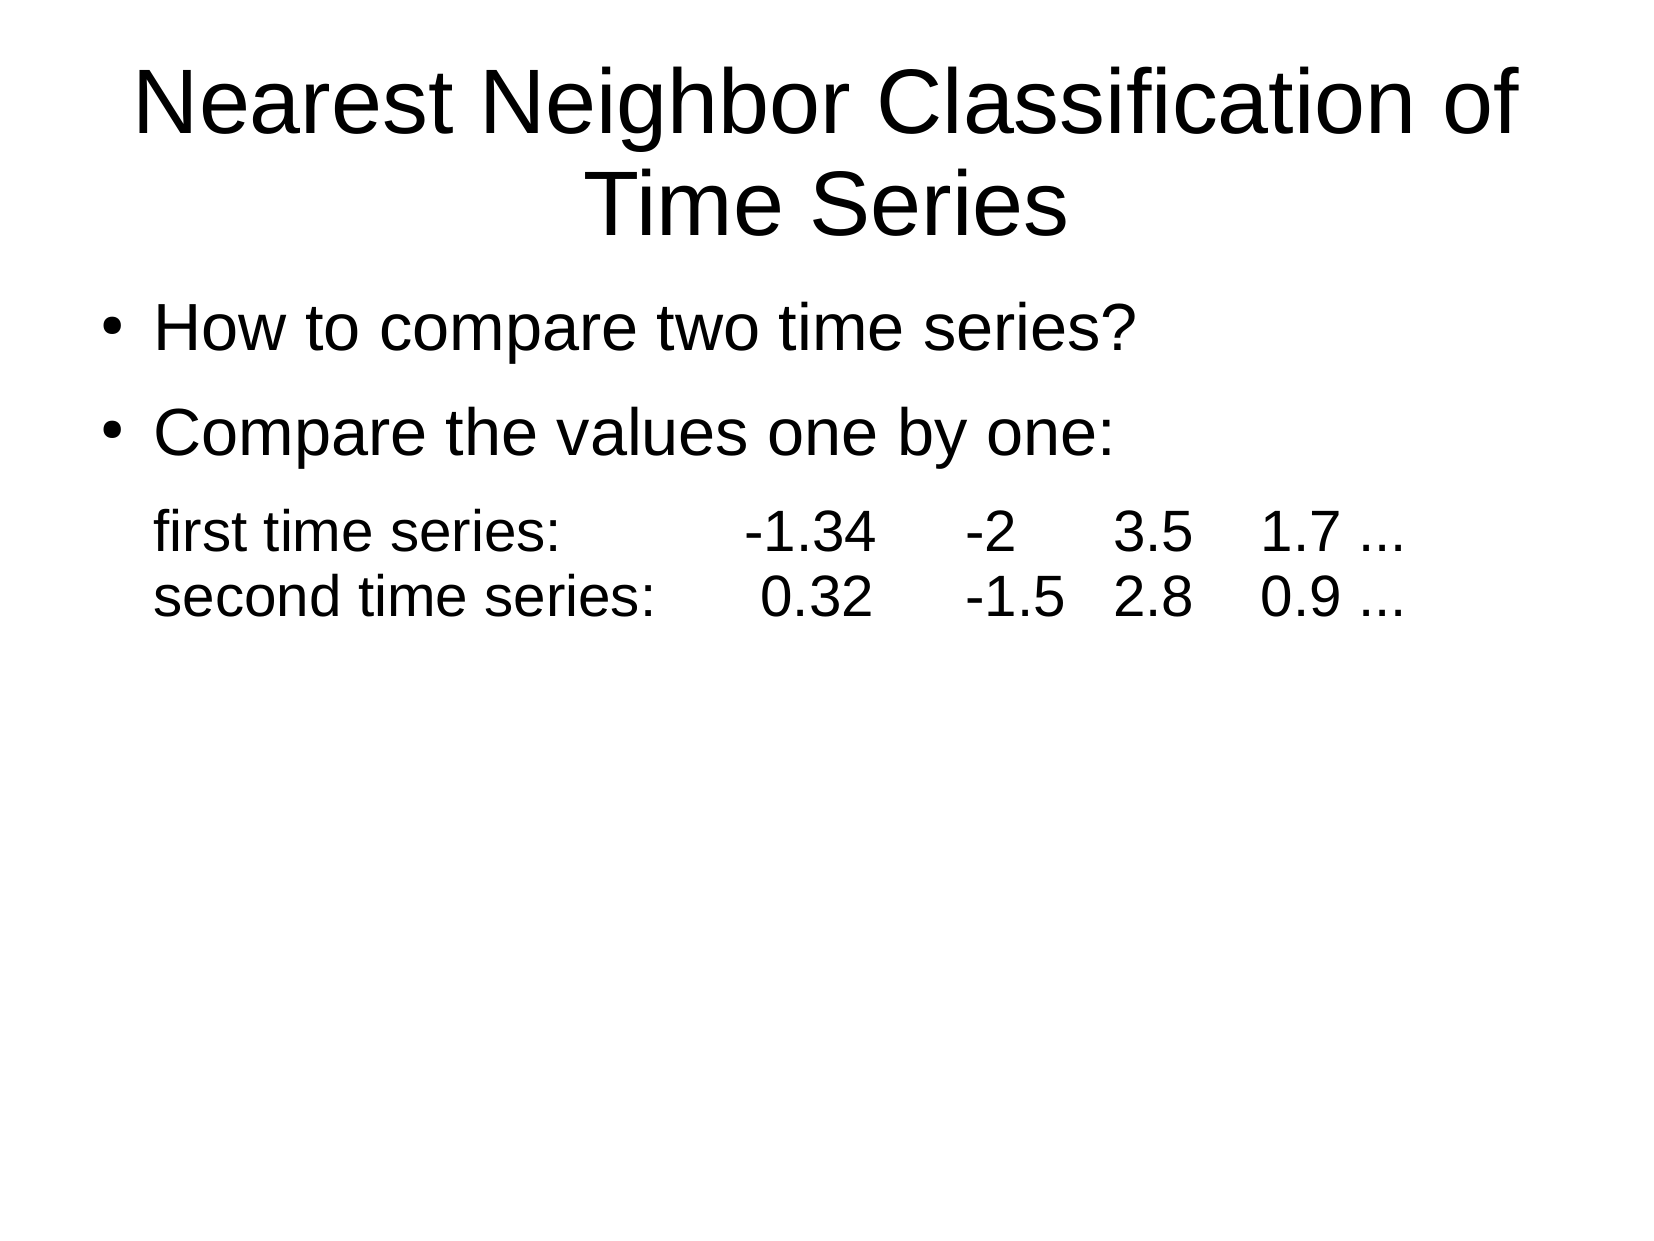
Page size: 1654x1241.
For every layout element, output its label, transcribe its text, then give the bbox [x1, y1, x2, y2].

list How to compare two time series? Compare the values one by one: first time series: -1.34 -2 3.5 1.7 ... second time series: 0.32 -1.5 2.8 0.9 ... [82, 290, 1571, 1109]
title Nearest Neighbor Classification of Time Series [82, 49, 1571, 257]
